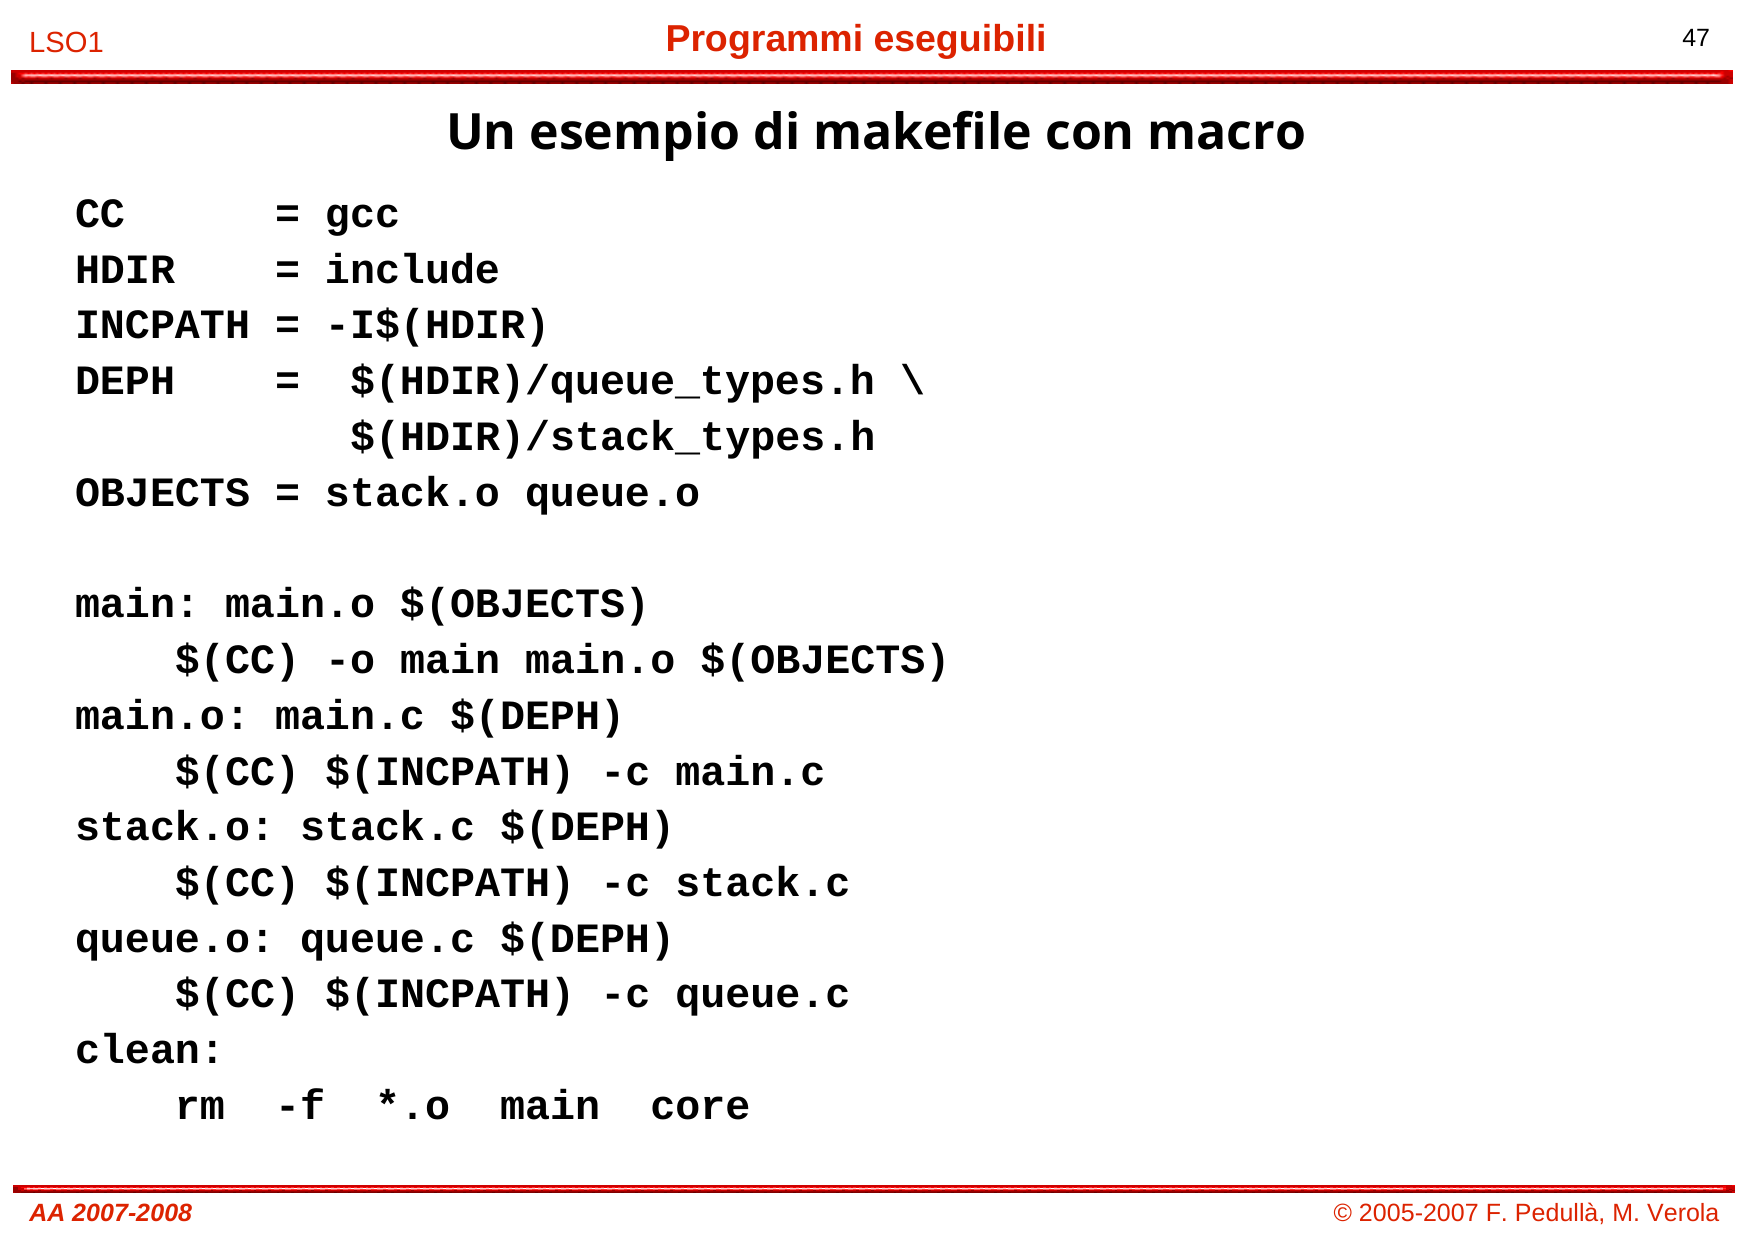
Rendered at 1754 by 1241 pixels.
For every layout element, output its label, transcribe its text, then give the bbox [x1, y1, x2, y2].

picture [13, 1185, 1735, 1193]
title Un esempio di makefile con macro [382, 76, 1371, 177]
picture [11, 70, 1733, 84]
list CC = gcc HDIR = include INCPATH = -I$(HDIR) DEPH = $(HDIR)/queue_types.h \ $(HDIR)/stack_types.h OBJECTS = stack.o queue.o main: main.o $(OBJECTS) $(CC) -o main main.o $(OBJECTS) main.o: main.c $(DEPH) $(CC) $(INCPATH) -c main.c stack.o: stack.c $(DEPH) $(CC) $(INCPATH) -c stack.c queue.o: queue.c $(DEPH) $(CC) $(INCPATH) -c queue.c clean: rm -f *.o main core [58, 177, 1696, 1150]
